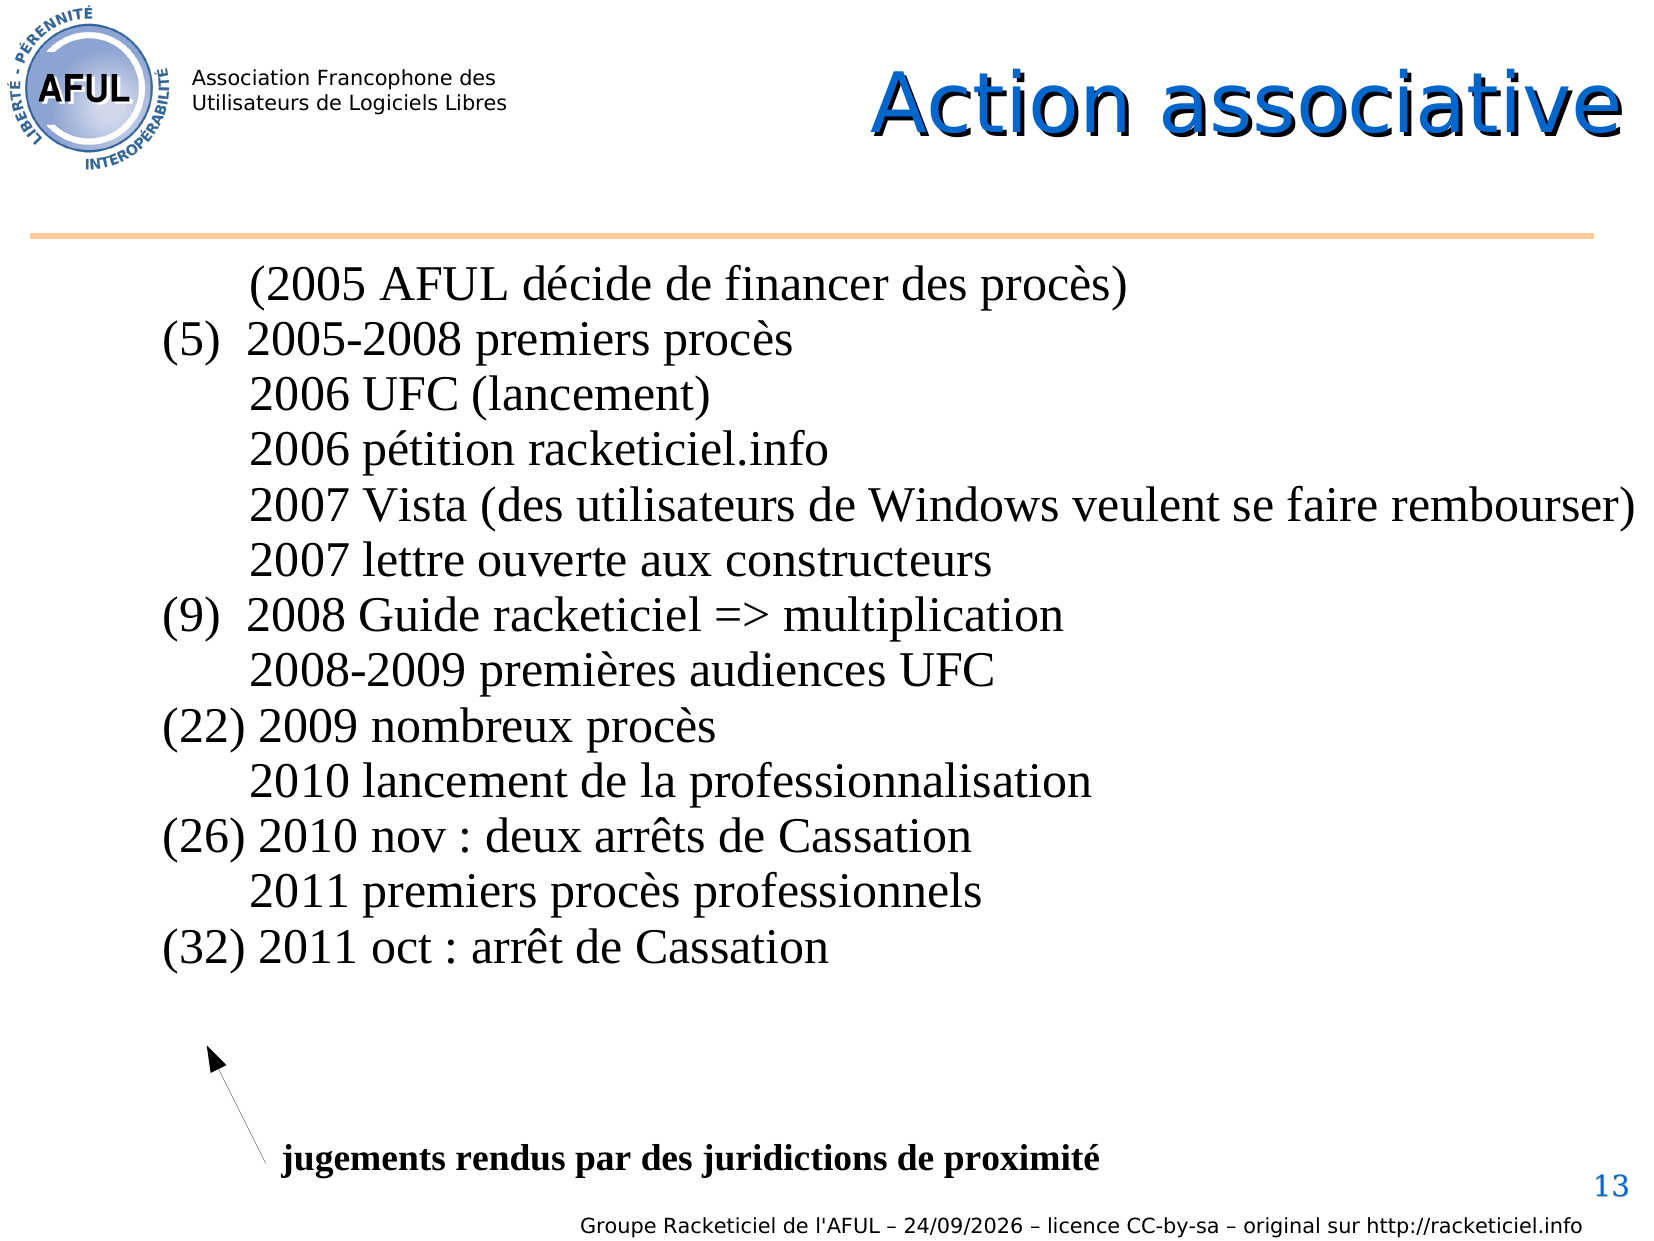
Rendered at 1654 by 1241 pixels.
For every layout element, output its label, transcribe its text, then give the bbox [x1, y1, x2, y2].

picture [0, 0, 178, 178]
text_box (2005 AFUL décide de financer des procès) (5) 2005-2008 premiers procès 2006 UFC (lancement) 2006 pétition racketiciel.info 2007 Vista (des utilisateurs de Windows veulent se faire rembourser) 2007 lettre ouverte aux constructeurs (9) 2008 Guide racketiciel => multiplication 2008-2009 premières audiences UFC (22) 2009 nombreux procès 2010 lancement de la professionnalisation (26) 2010 nov : deux arrêts de Cassation 2011 premiers procès professionnels (32) 2011 oct : arrêt de Cassation [147, 248, 1653, 1115]
text_box jugements rendus par des juridictions de proximité [266, 1129, 1116, 1193]
title Action associative [501, 7, 1625, 200]
